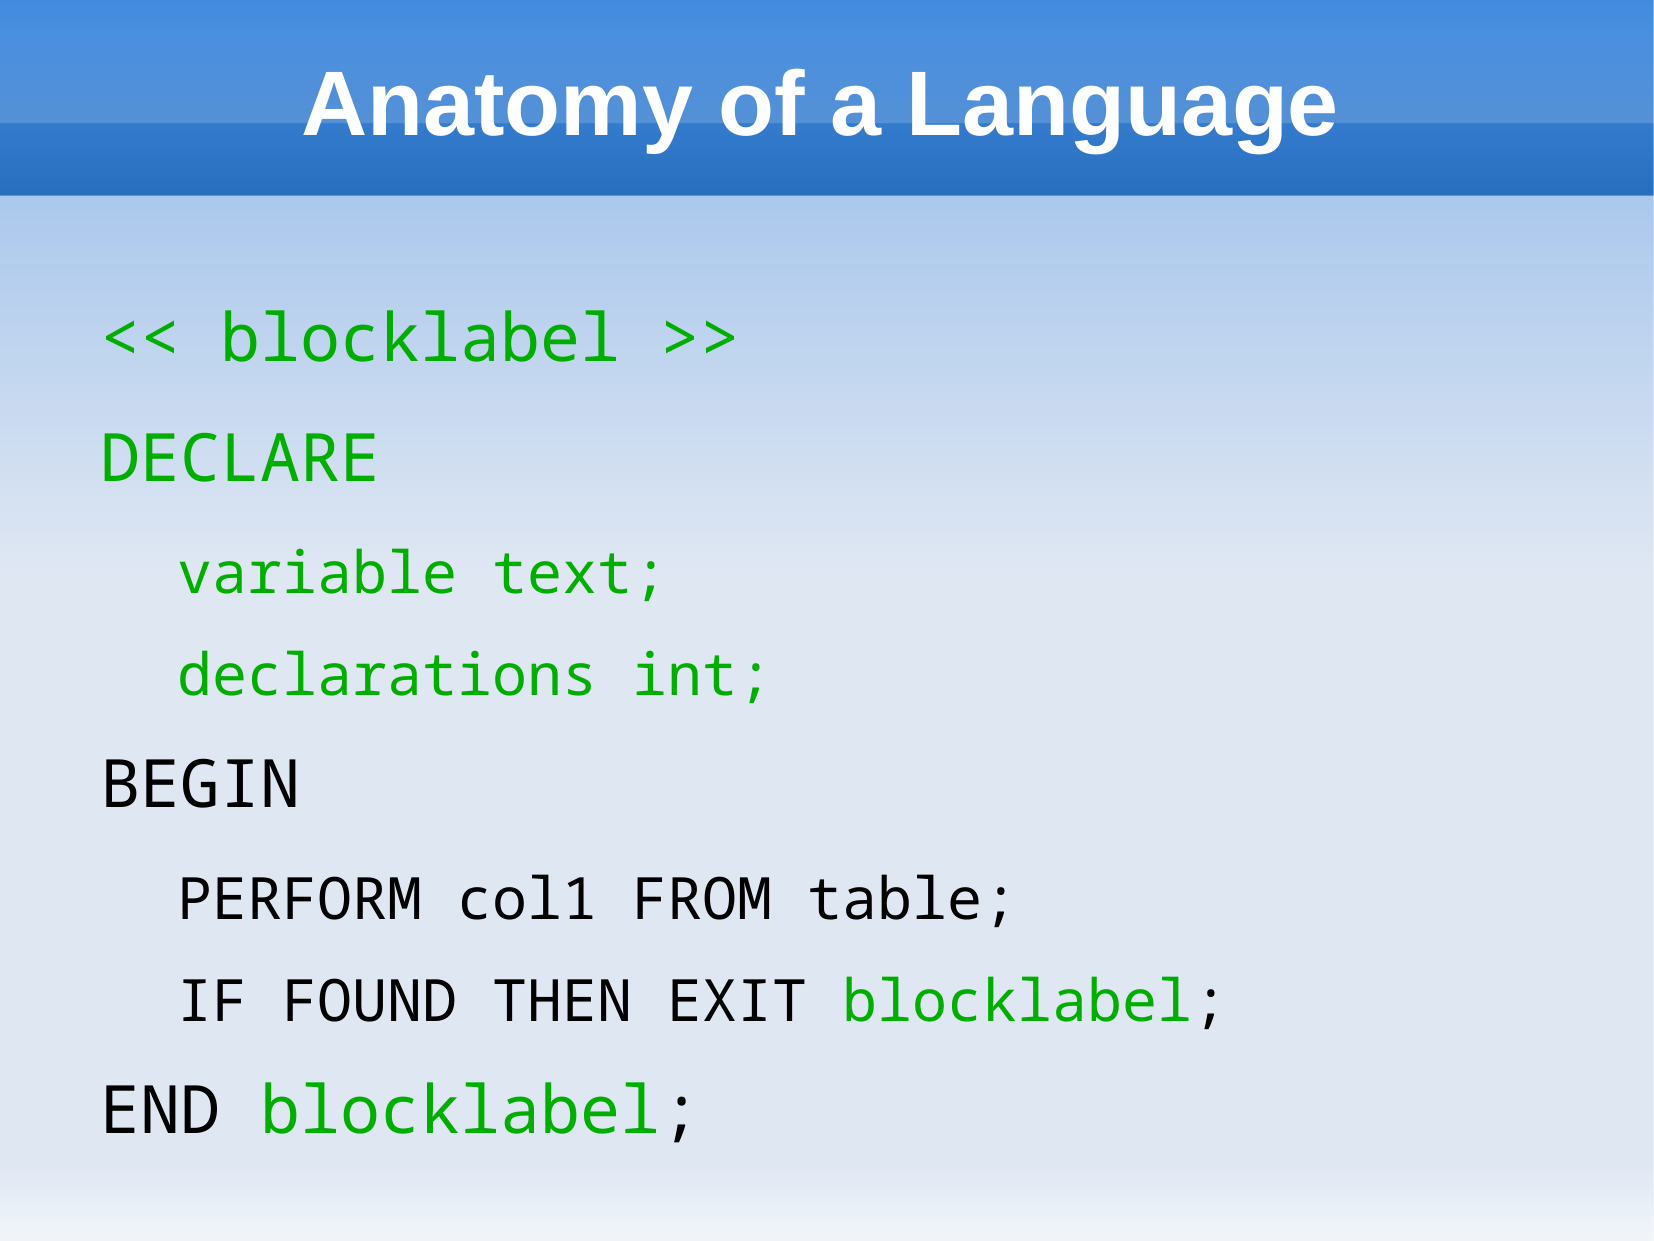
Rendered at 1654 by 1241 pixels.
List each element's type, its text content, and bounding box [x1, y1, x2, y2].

title Anatomy of a Language [76, 7, 1565, 200]
picture [0, 0, 1654, 1241]
list << blocklabel >> DECLARE variable text; declarations int; BEGIN PERFORM col1 FROM table; IF FOUND THEN EXIT blocklabel; END blocklabel; [82, 290, 1571, 1094]
